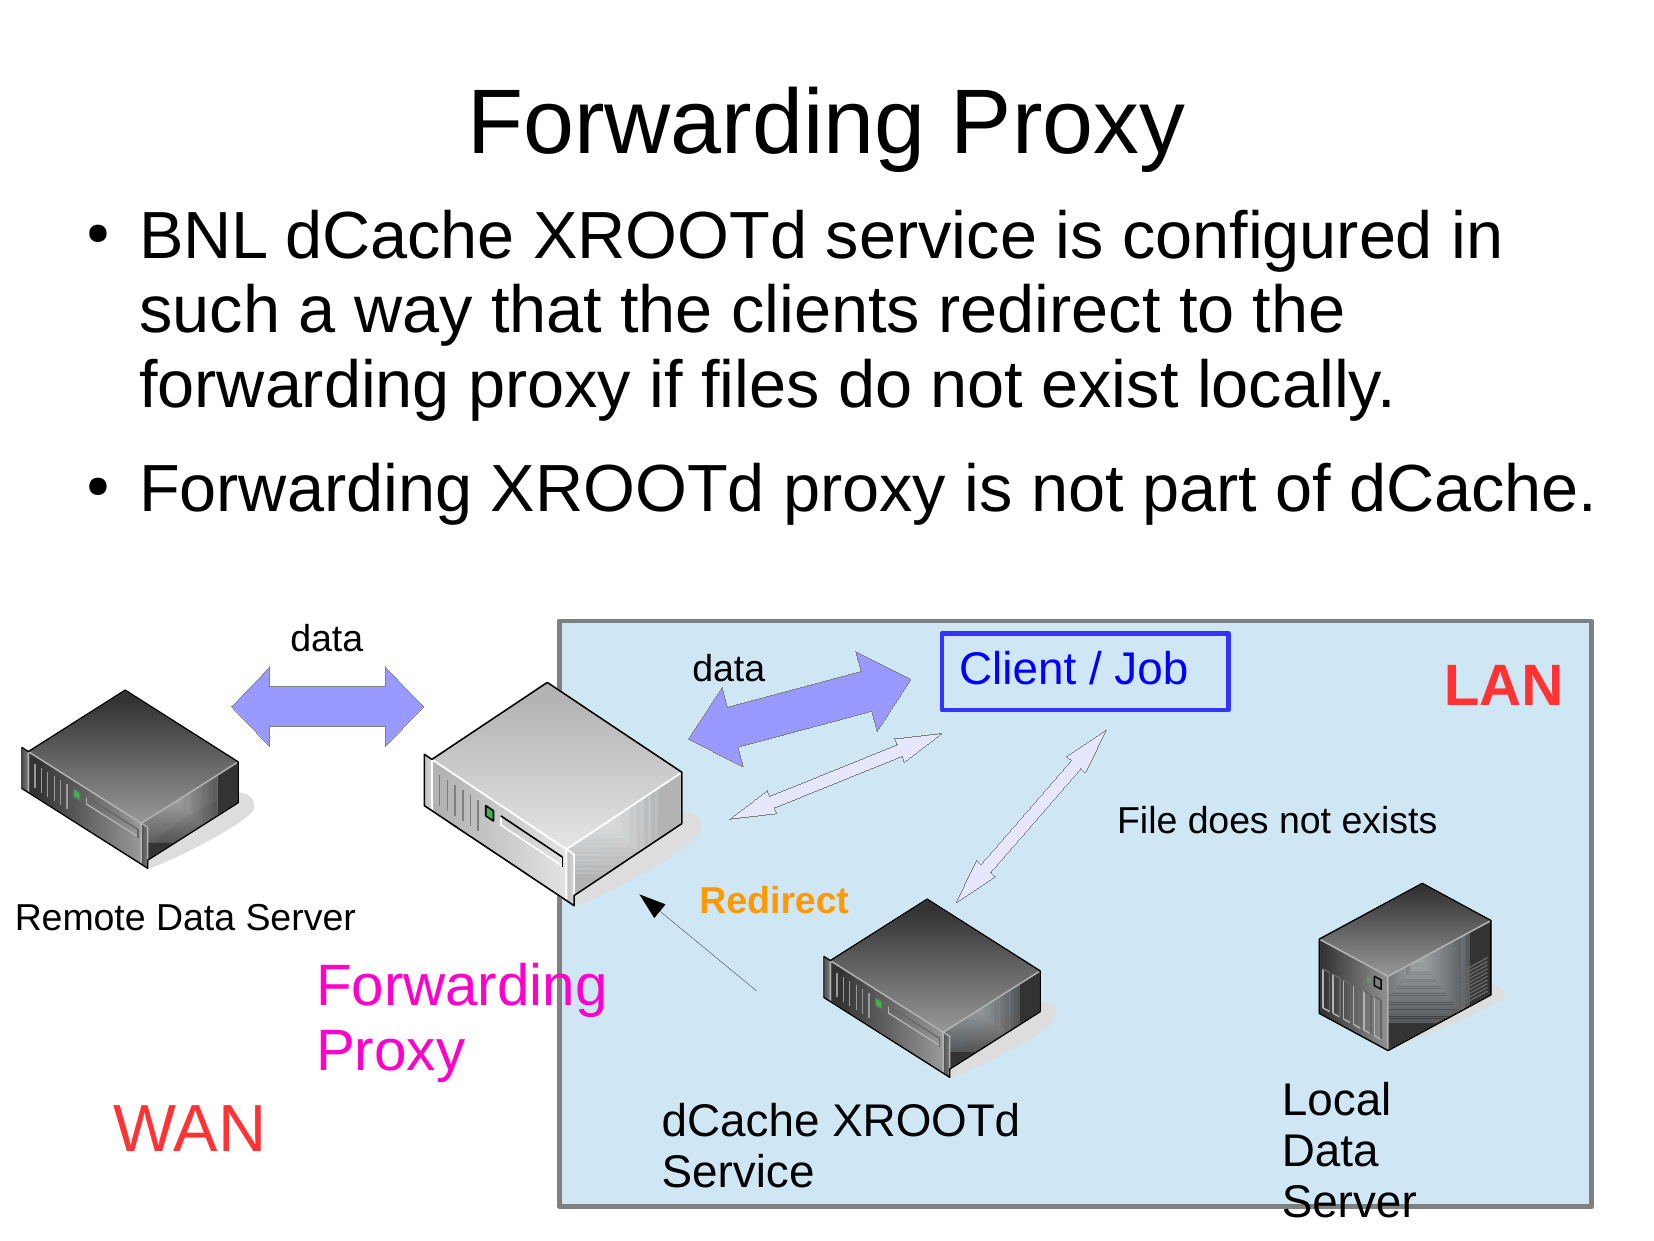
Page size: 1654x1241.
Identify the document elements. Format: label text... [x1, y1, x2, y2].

text_box WAN [98, 1083, 282, 1174]
title Forwarding Proxy [82, 18, 1571, 197]
text_box [559, 620, 1592, 1207]
text_box Local Data Server [1267, 1066, 1542, 1183]
text_box Client / Job [942, 633, 1229, 710]
text_box Redirect [684, 871, 865, 930]
text_box data [275, 609, 378, 667]
text_box [231, 666, 424, 747]
text_box data [677, 639, 781, 697]
text_box [661, 907, 684, 930]
text_box [1381, 1195, 1394, 1203]
picture [21, 689, 255, 870]
text_box [1318, 1195, 1331, 1203]
text_box dCache XROOTd Service [646, 1087, 1199, 1205]
text_box Forwarding Proxy [301, 945, 640, 1091]
text_box Remote Data Server [0, 888, 371, 946]
text_box File does not exists [1102, 791, 1453, 849]
picture [423, 681, 702, 907]
picture [1318, 882, 1505, 1052]
picture [823, 898, 1057, 1079]
text_box LAN [1428, 645, 1579, 727]
list BNL dCache XROOTd service is configured in such a way that the clients redirect to the forwarding proxy if files do not exist locally. Forwarding XROOTd proxy is not part of dCache. [68, 197, 1623, 527]
